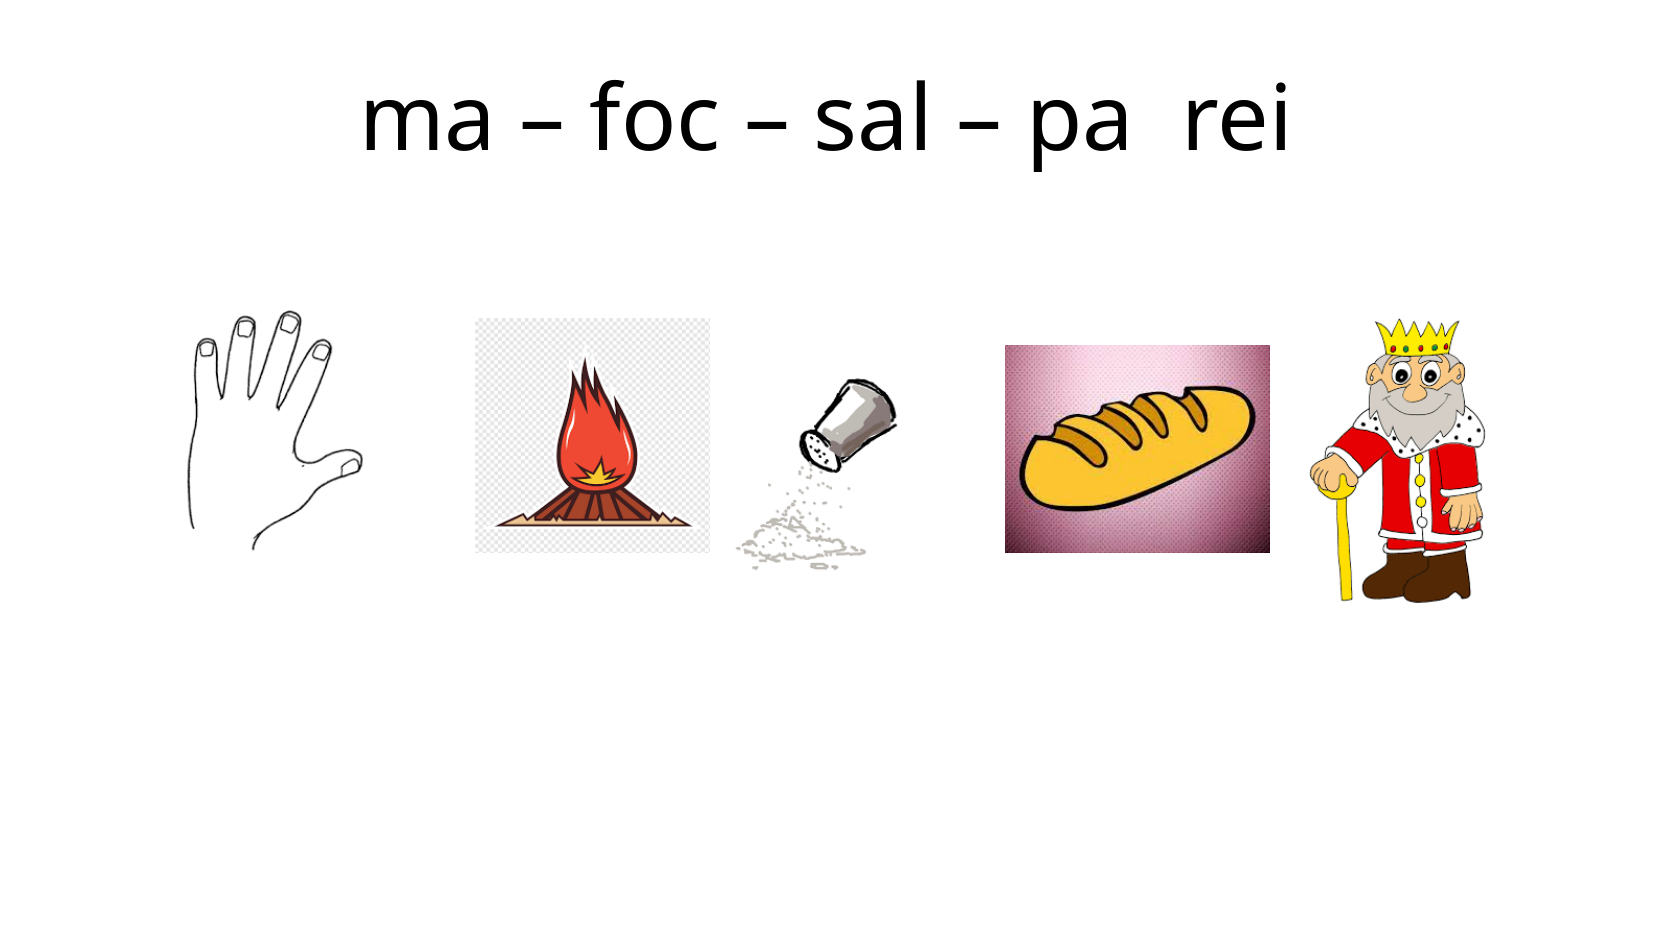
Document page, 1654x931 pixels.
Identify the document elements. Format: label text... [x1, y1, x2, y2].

title ma – foc – sal – pa rei [82, 37, 1571, 193]
picture [1005, 345, 1270, 553]
picture [1304, 313, 1490, 609]
picture [475, 318, 710, 554]
picture [717, 350, 952, 586]
picture [152, 305, 370, 559]
